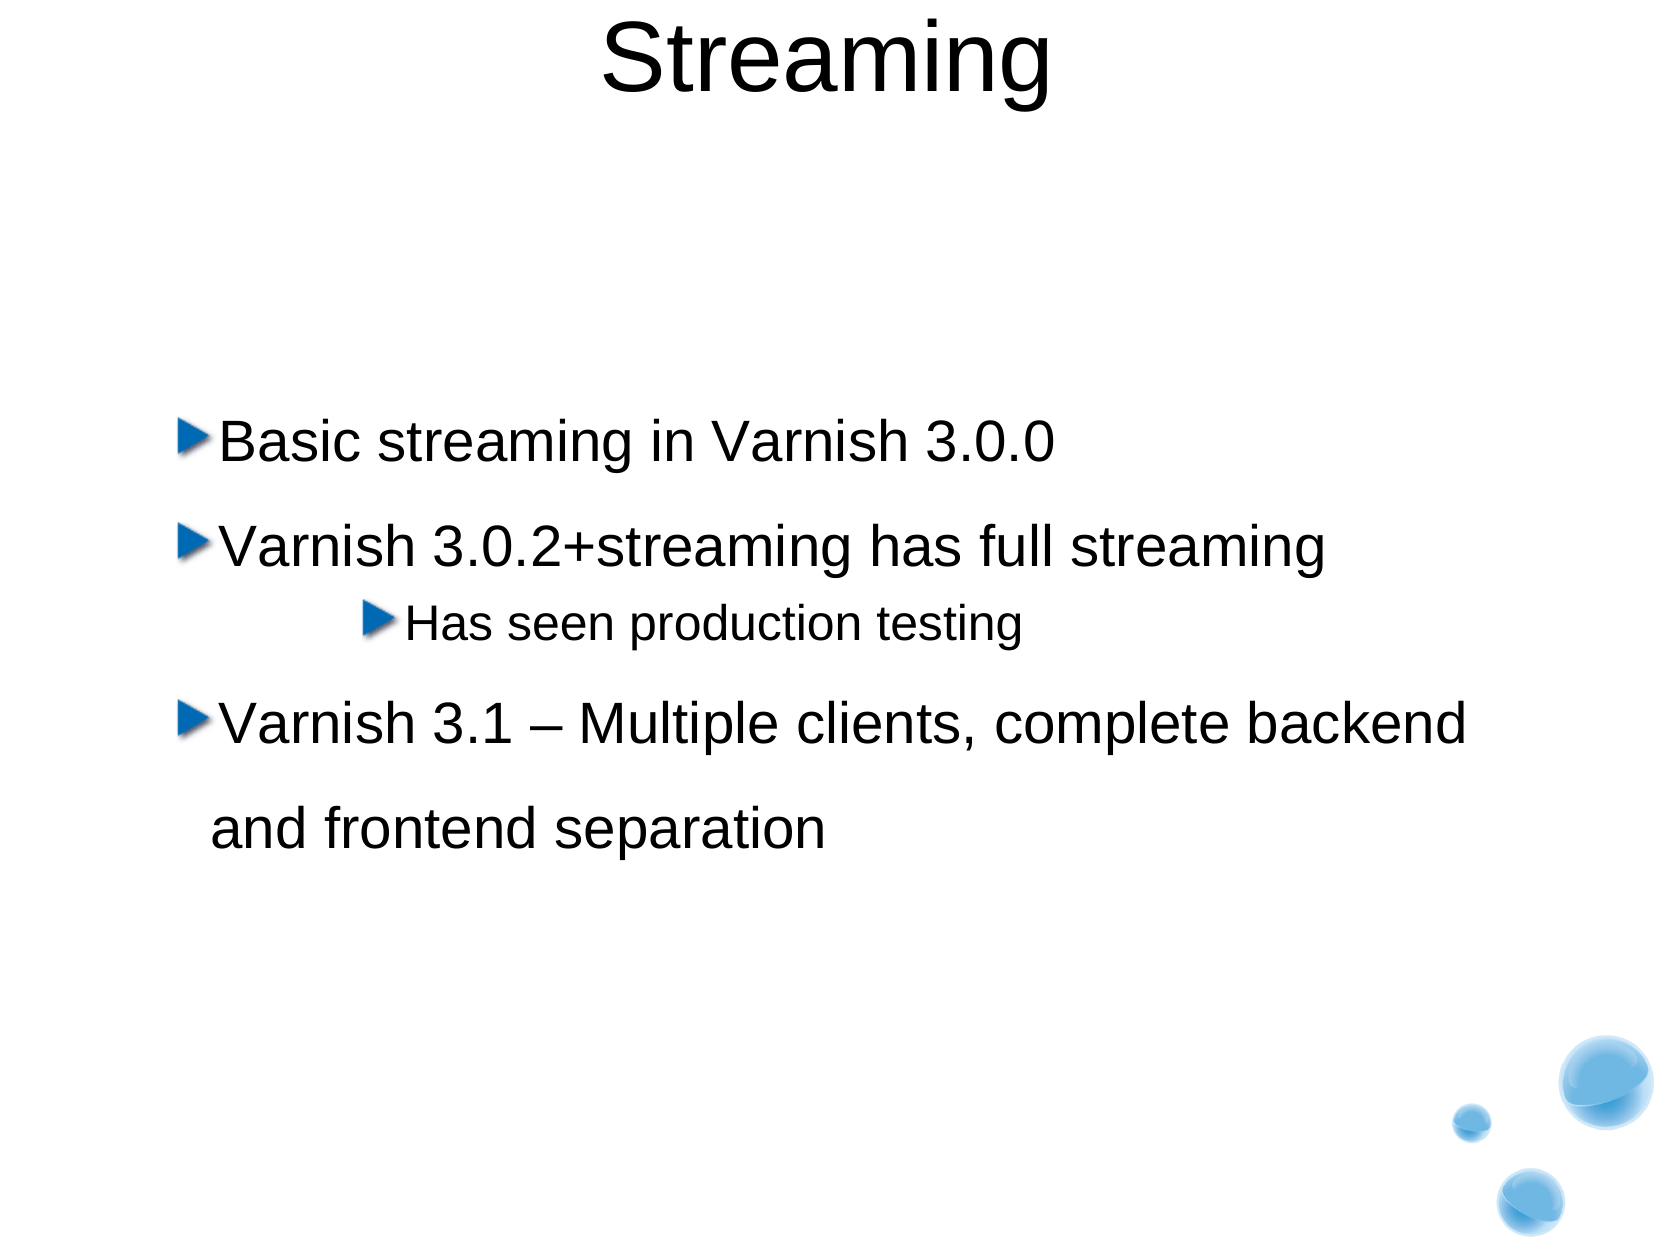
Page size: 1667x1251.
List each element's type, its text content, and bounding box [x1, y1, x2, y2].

picture [1451, 1033, 1654, 1238]
list Basic streaming in Varnish 3.0.0 Varnish 3.0.2+streaming has full streaming Has seen production testing Varnish 3.1 – Multiple clients, complete backend and frontend separation [124, 360, 1541, 1187]
title Streaming [119, 0, 1536, 208]
